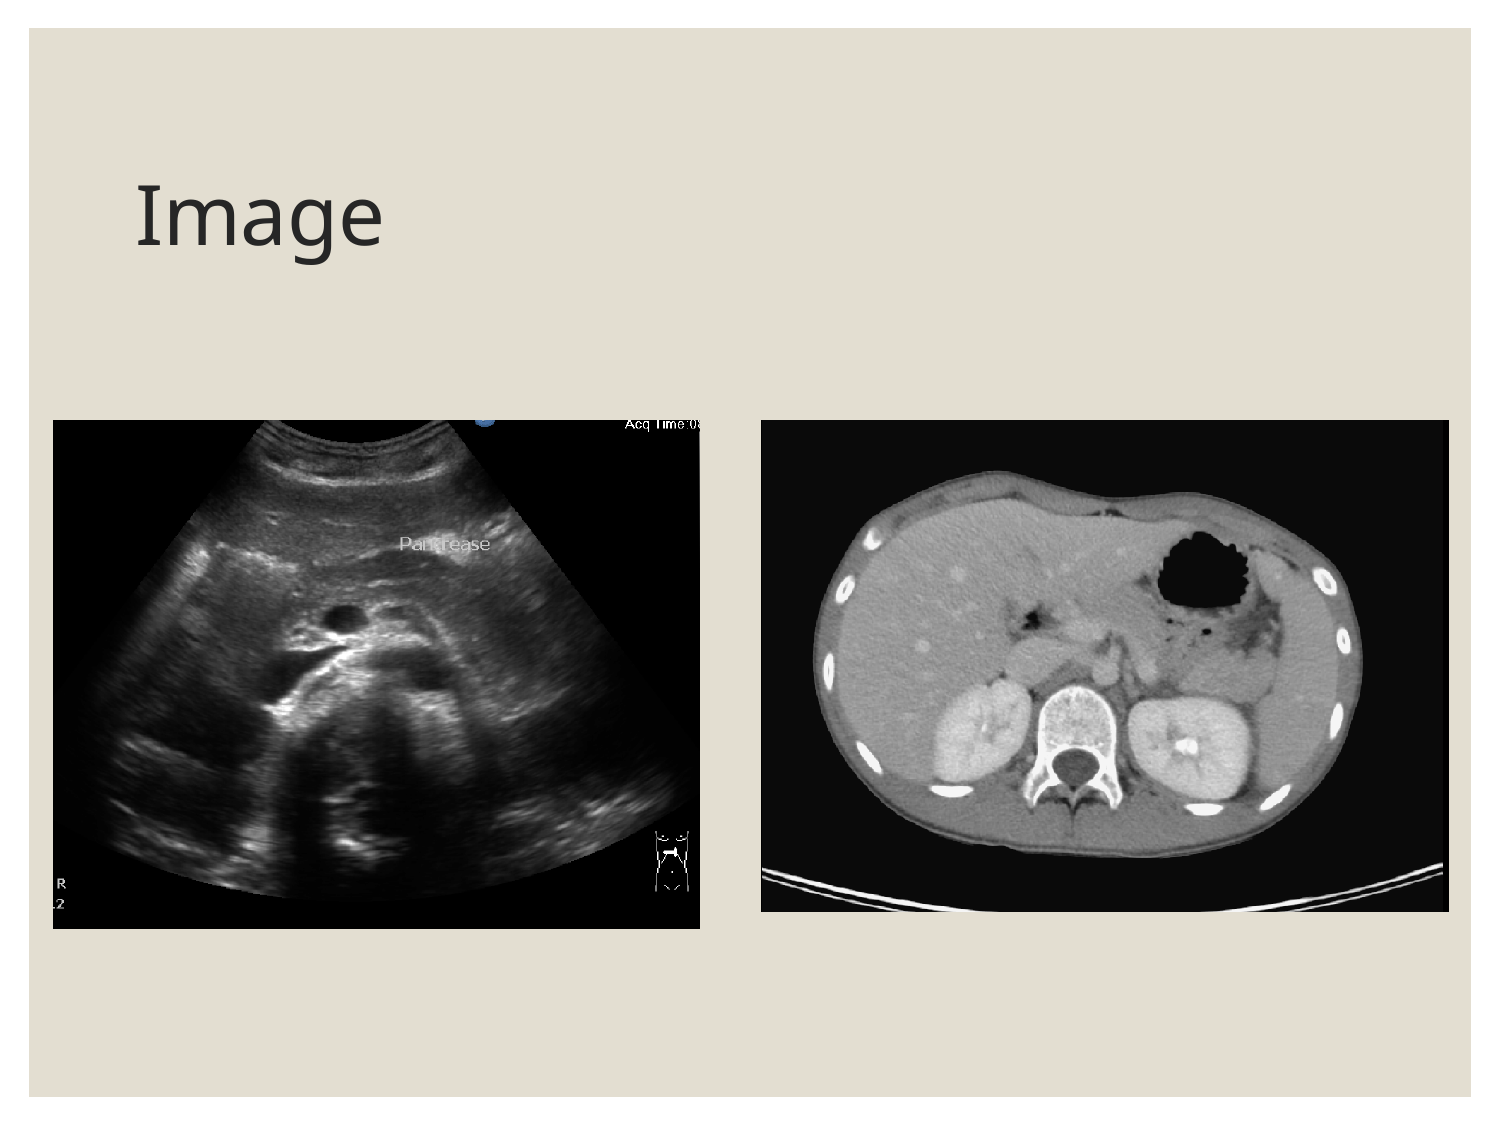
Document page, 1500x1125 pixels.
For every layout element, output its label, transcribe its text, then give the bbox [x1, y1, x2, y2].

title Image [120, 105, 1380, 331]
picture [761, 420, 1449, 912]
picture [53, 420, 700, 929]
